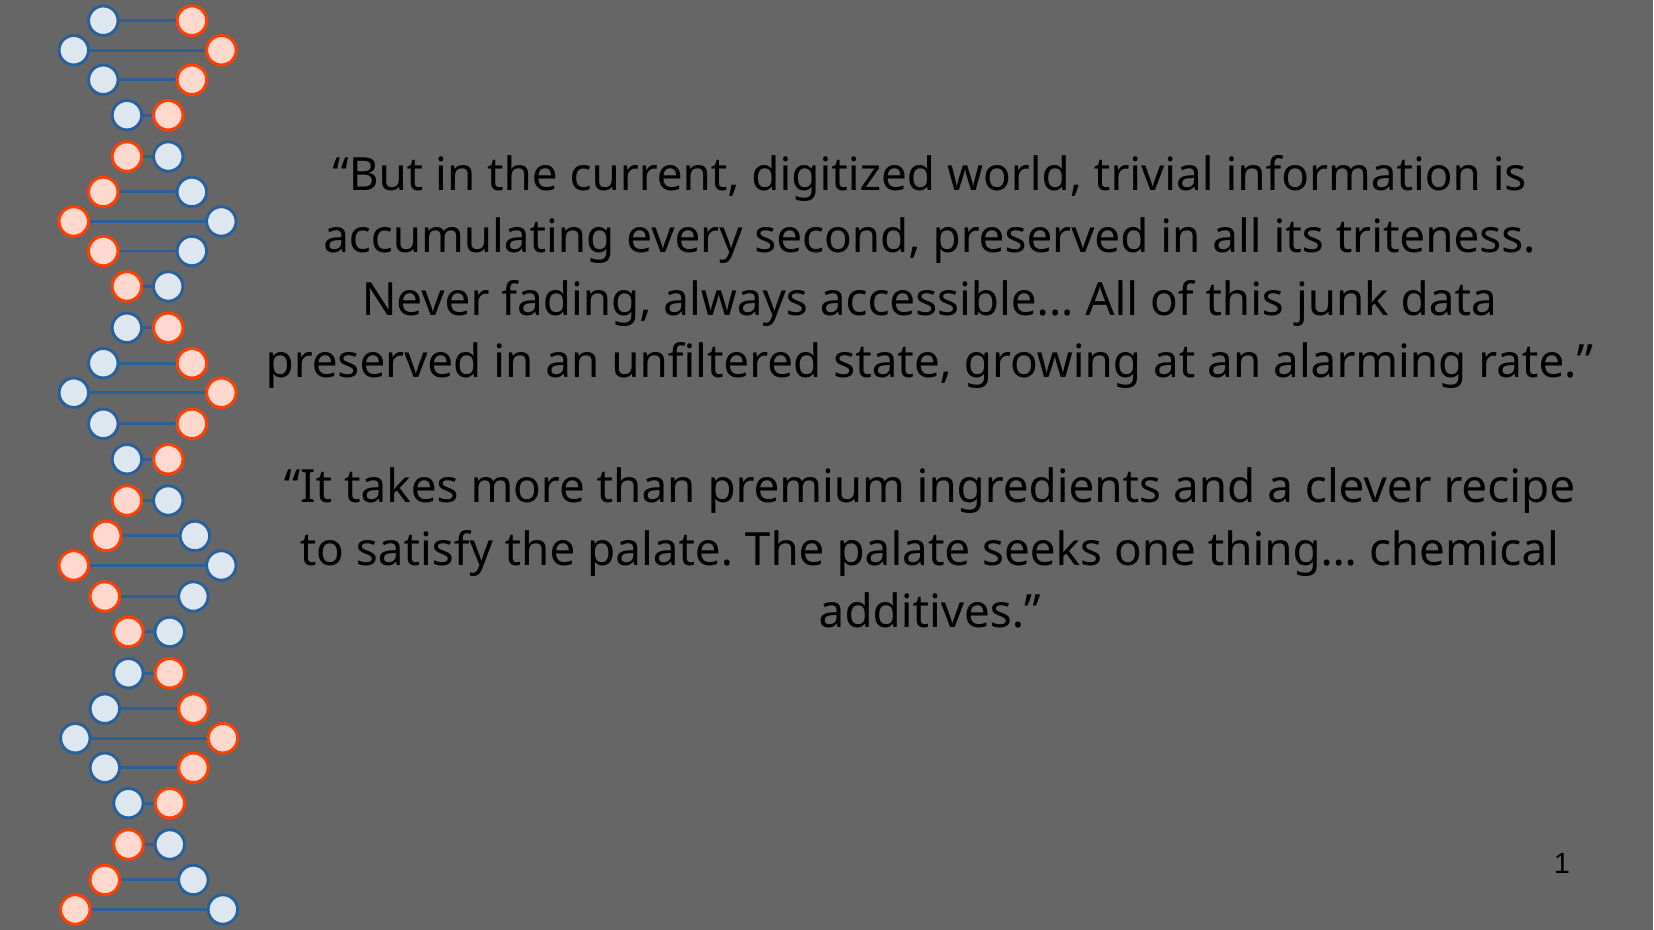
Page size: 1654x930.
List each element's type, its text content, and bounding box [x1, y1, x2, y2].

text_box “But in the current, digitized world, trivial information is accumulating every second, preserved in all its triteness. Never fading, always accessible... All of this junk data preserved in an unfiltered state, growing at an alarming rate.” “It takes more than premium ingredients and a clever recipe to satisfy the palate. The palate seeks one thing… chemical additives.” [265, 35, 1594, 748]
